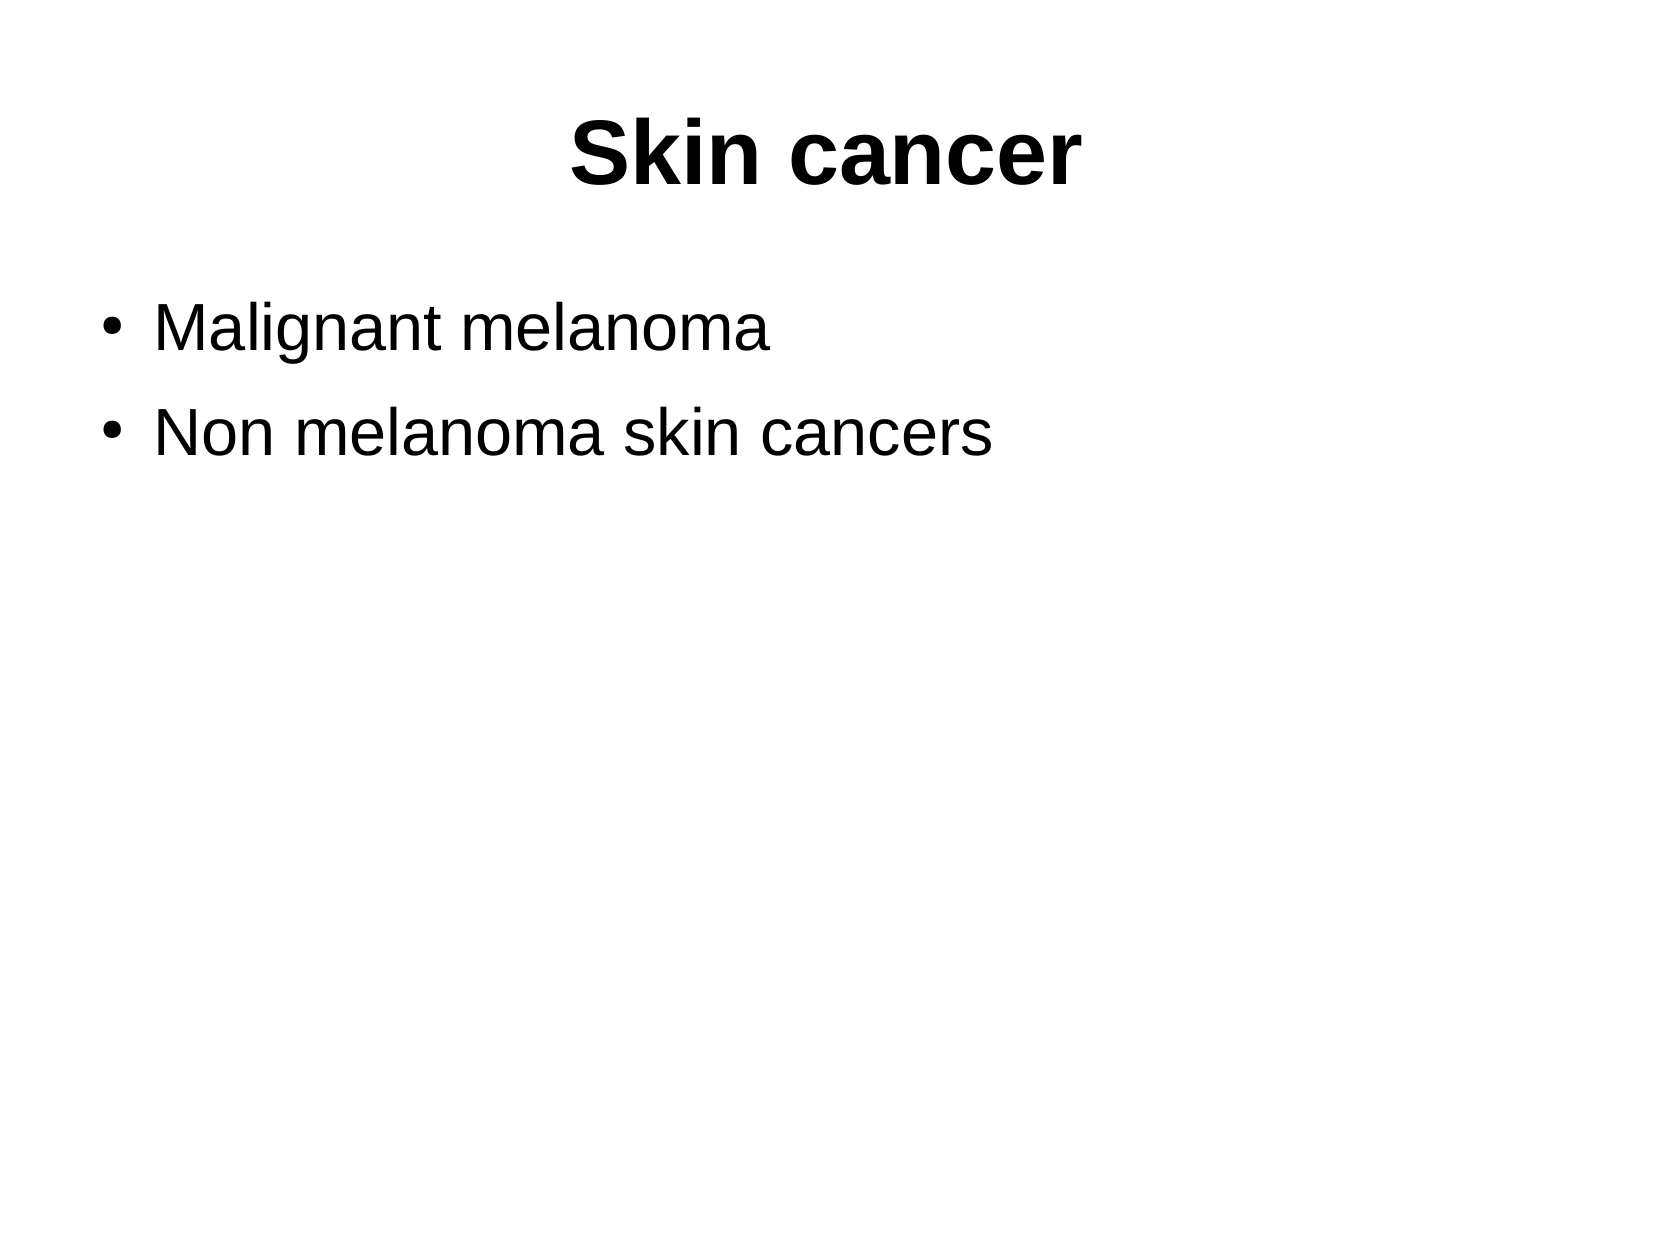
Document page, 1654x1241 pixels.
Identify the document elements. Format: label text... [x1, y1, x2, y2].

list Malignant melanoma Non melanoma skin cancers [82, 290, 1571, 1109]
title Skin cancer [82, 49, 1571, 257]
